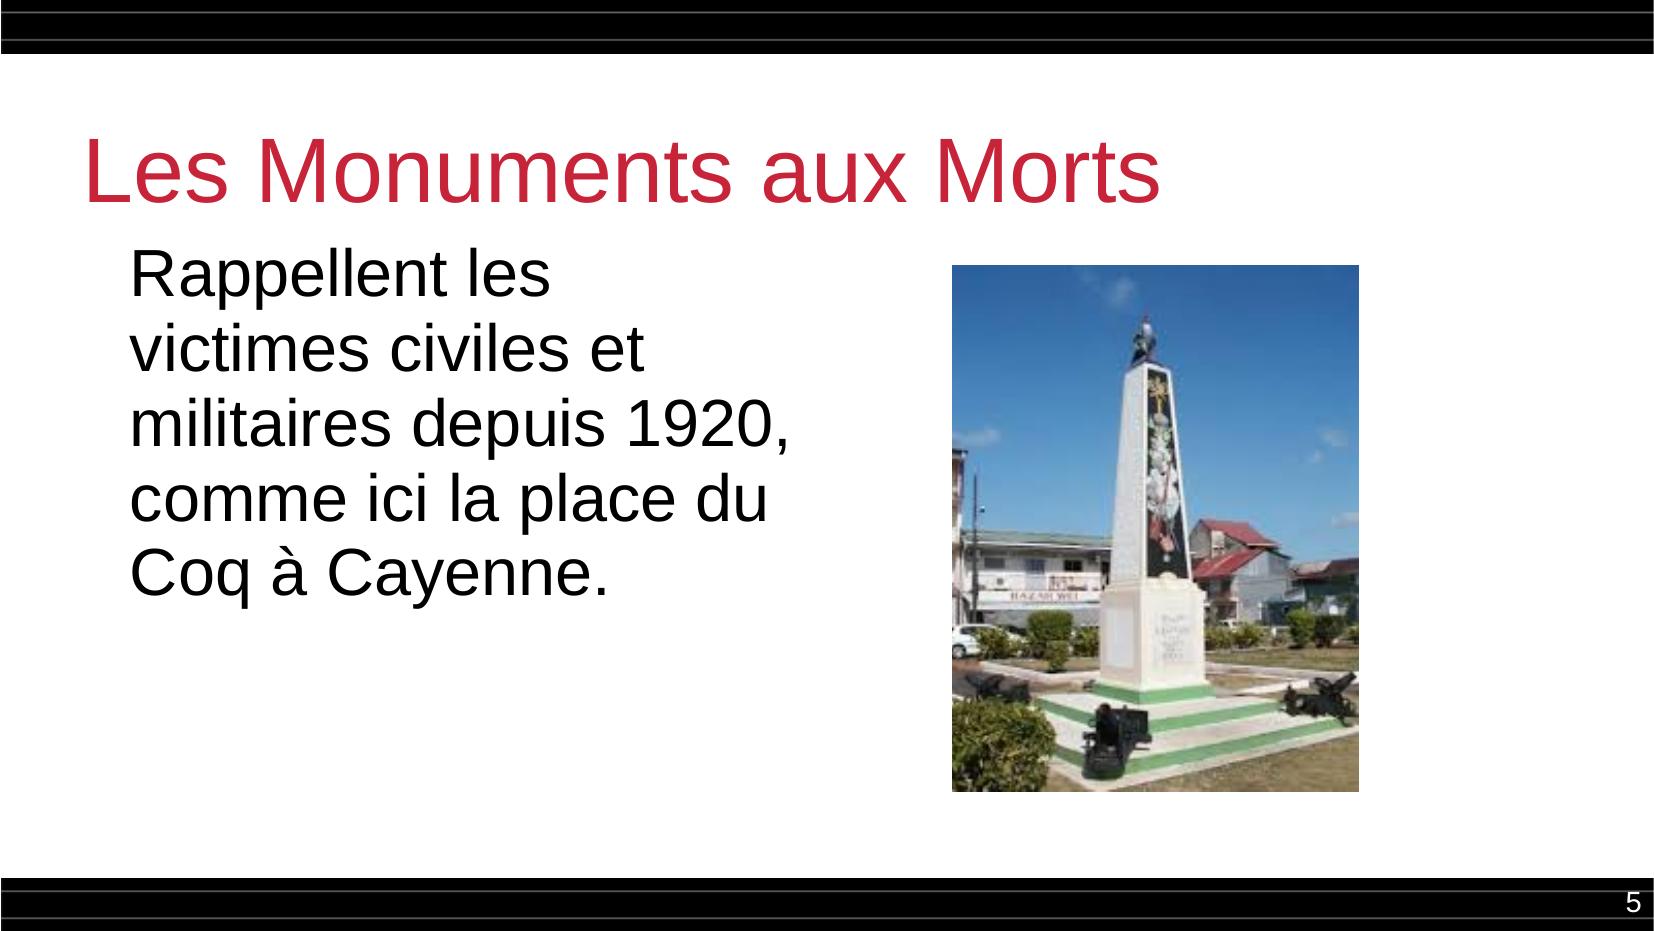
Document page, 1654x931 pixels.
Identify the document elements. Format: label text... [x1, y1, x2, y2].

list Rappellent les victimes civiles et militaires depuis 1920, comme ici la place du Coq à Cayenne. [59, 236, 798, 815]
picture [1, 878, 1654, 931]
picture [1, 0, 1654, 54]
title Les Monuments aux Morts [82, 92, 1571, 249]
picture [952, 265, 1359, 792]
